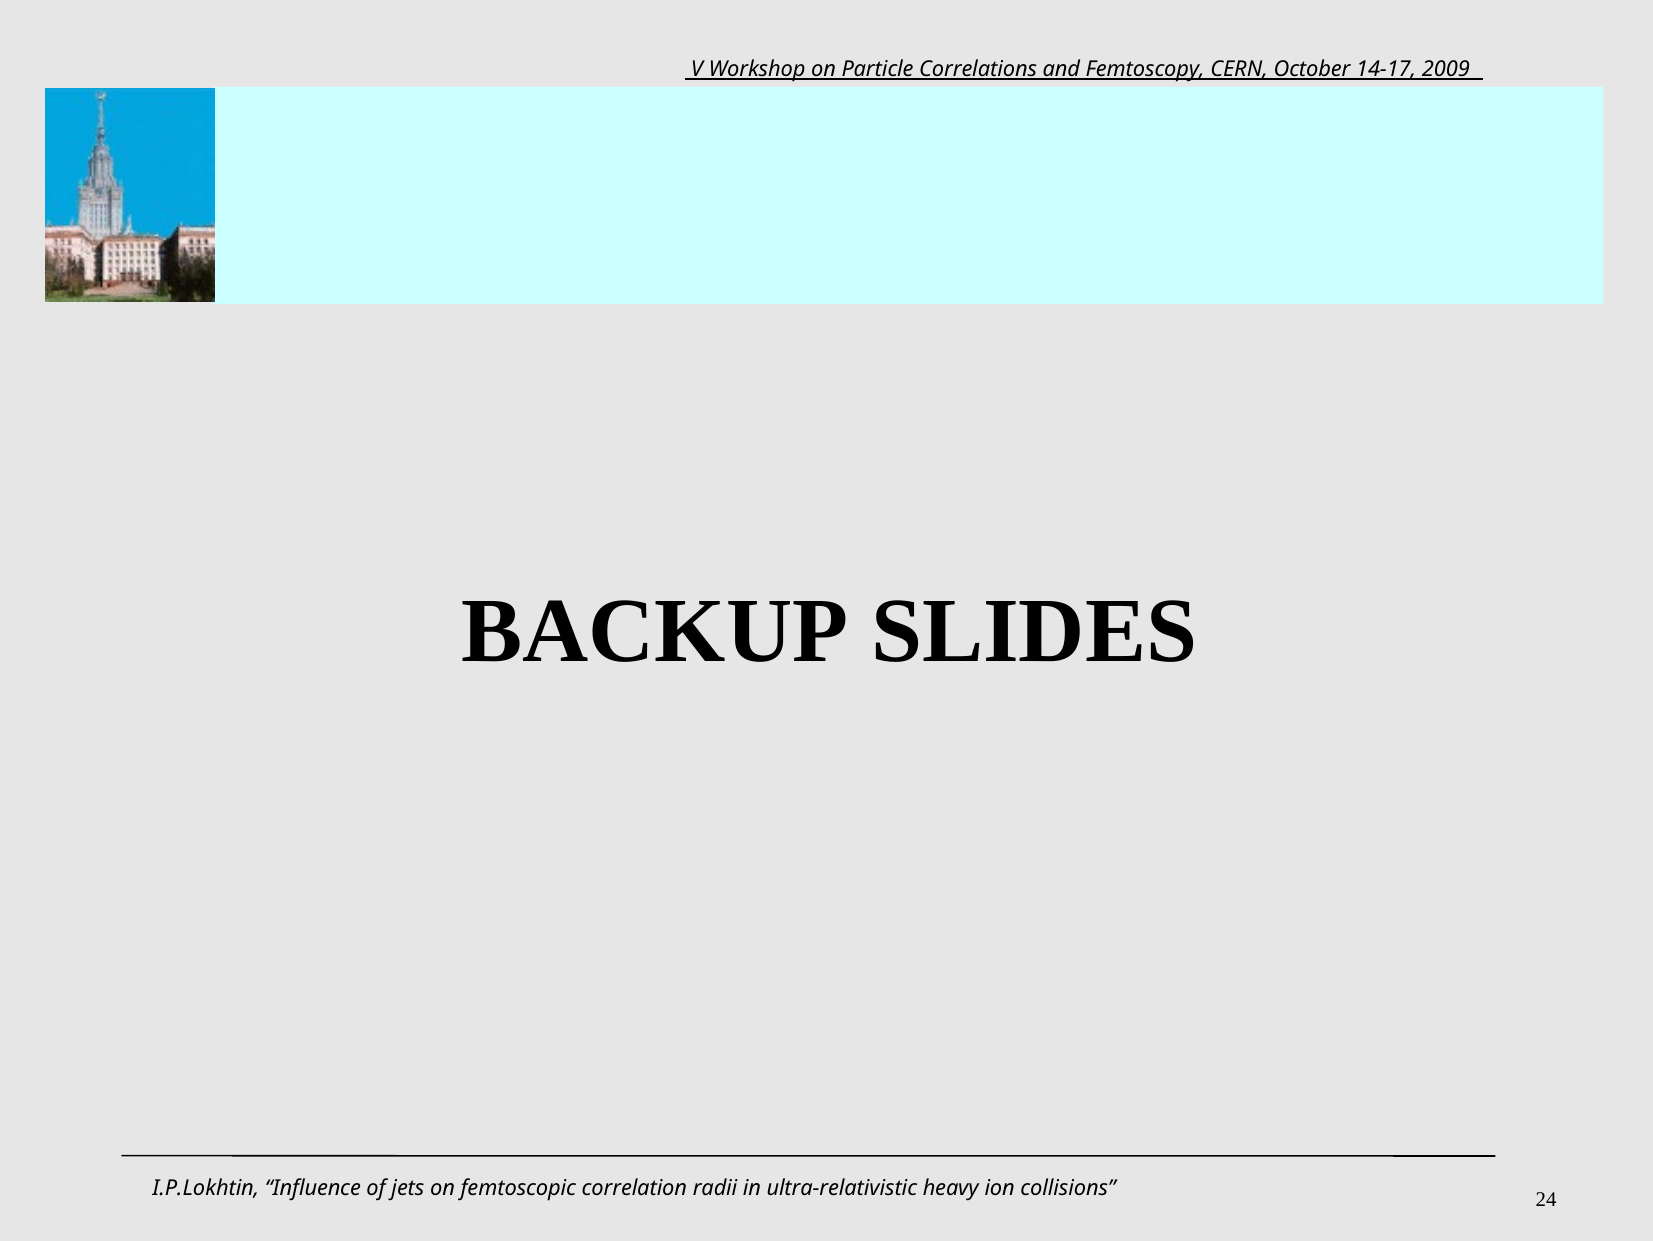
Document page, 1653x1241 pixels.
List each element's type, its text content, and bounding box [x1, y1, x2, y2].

subtitle BACKUP SLIDES [112, 244, 1517, 1018]
picture [45, 90, 215, 302]
